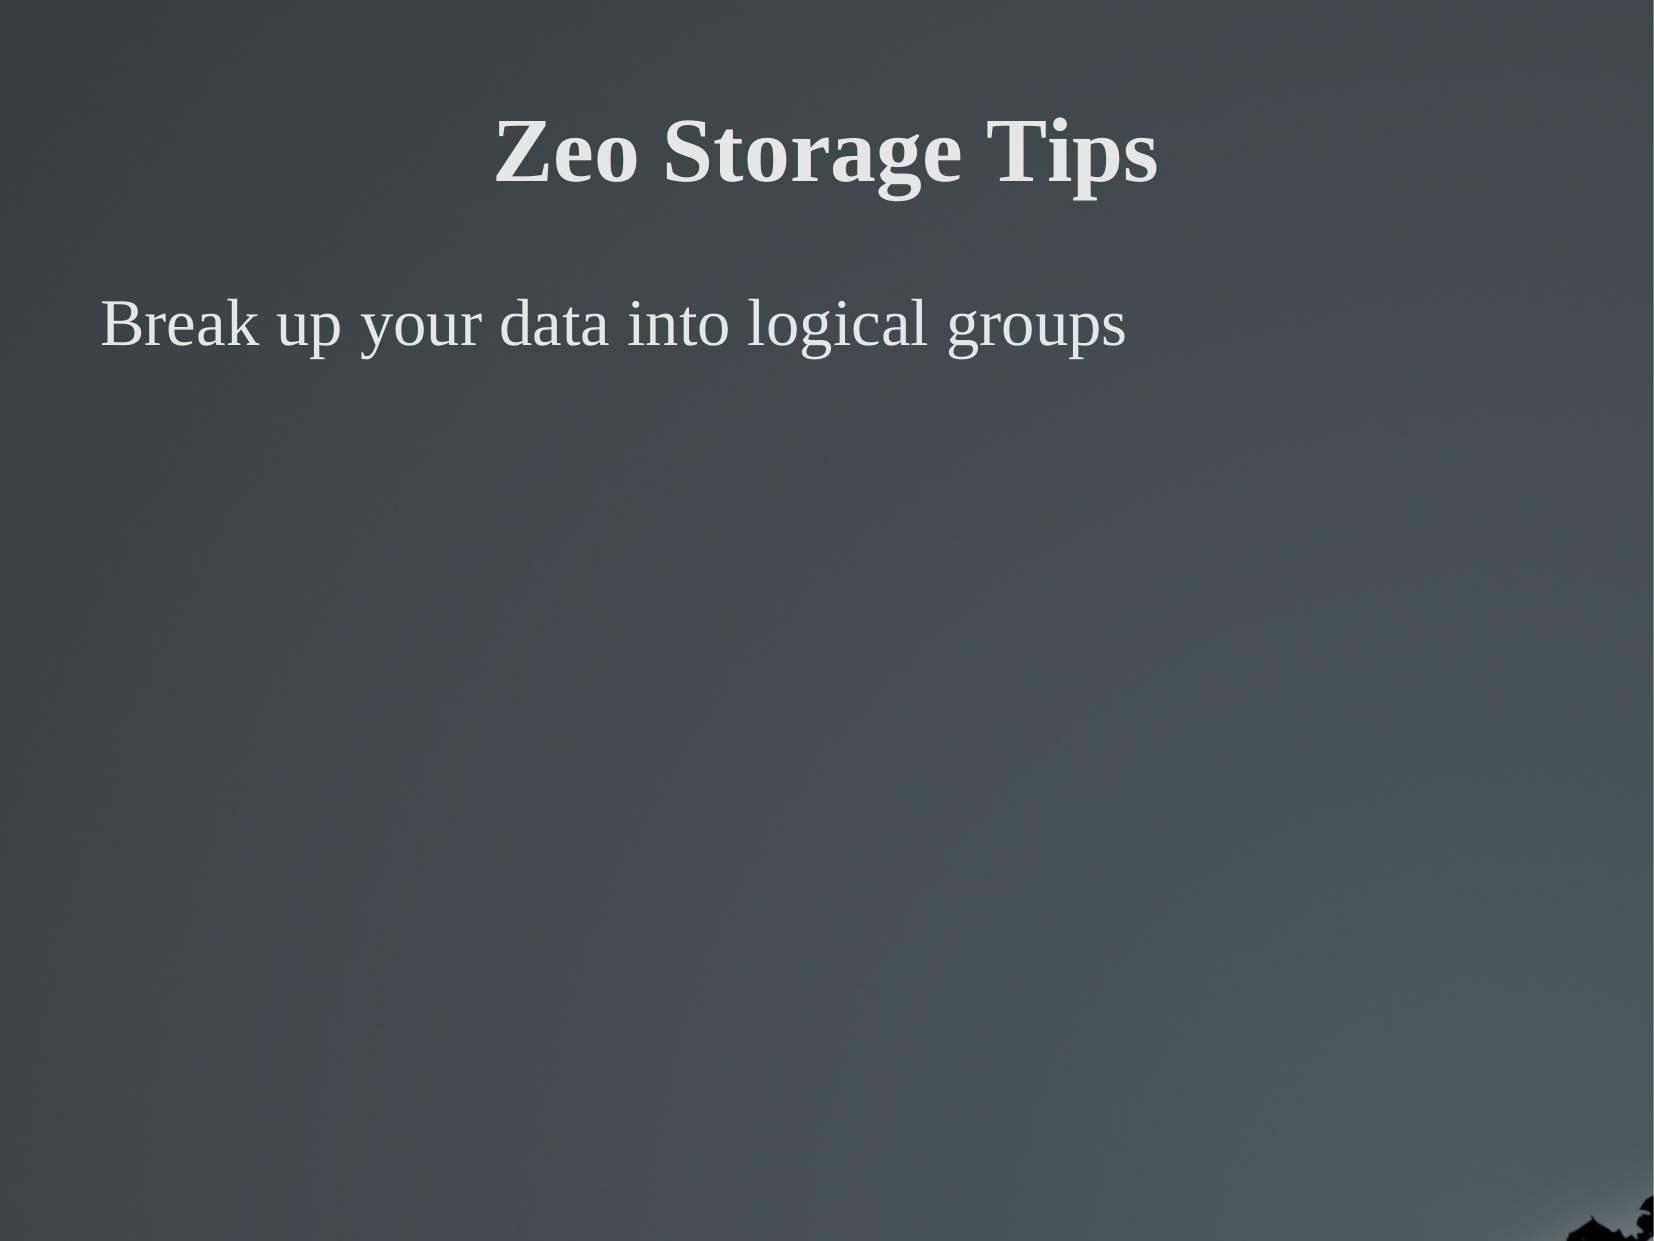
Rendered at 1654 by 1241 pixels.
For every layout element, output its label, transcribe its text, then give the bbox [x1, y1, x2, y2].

picture [0, 0, 1654, 1241]
title Zeo Storage Tips [82, 49, 1571, 257]
list Break up your data into logical groups [82, 290, 1571, 1094]
